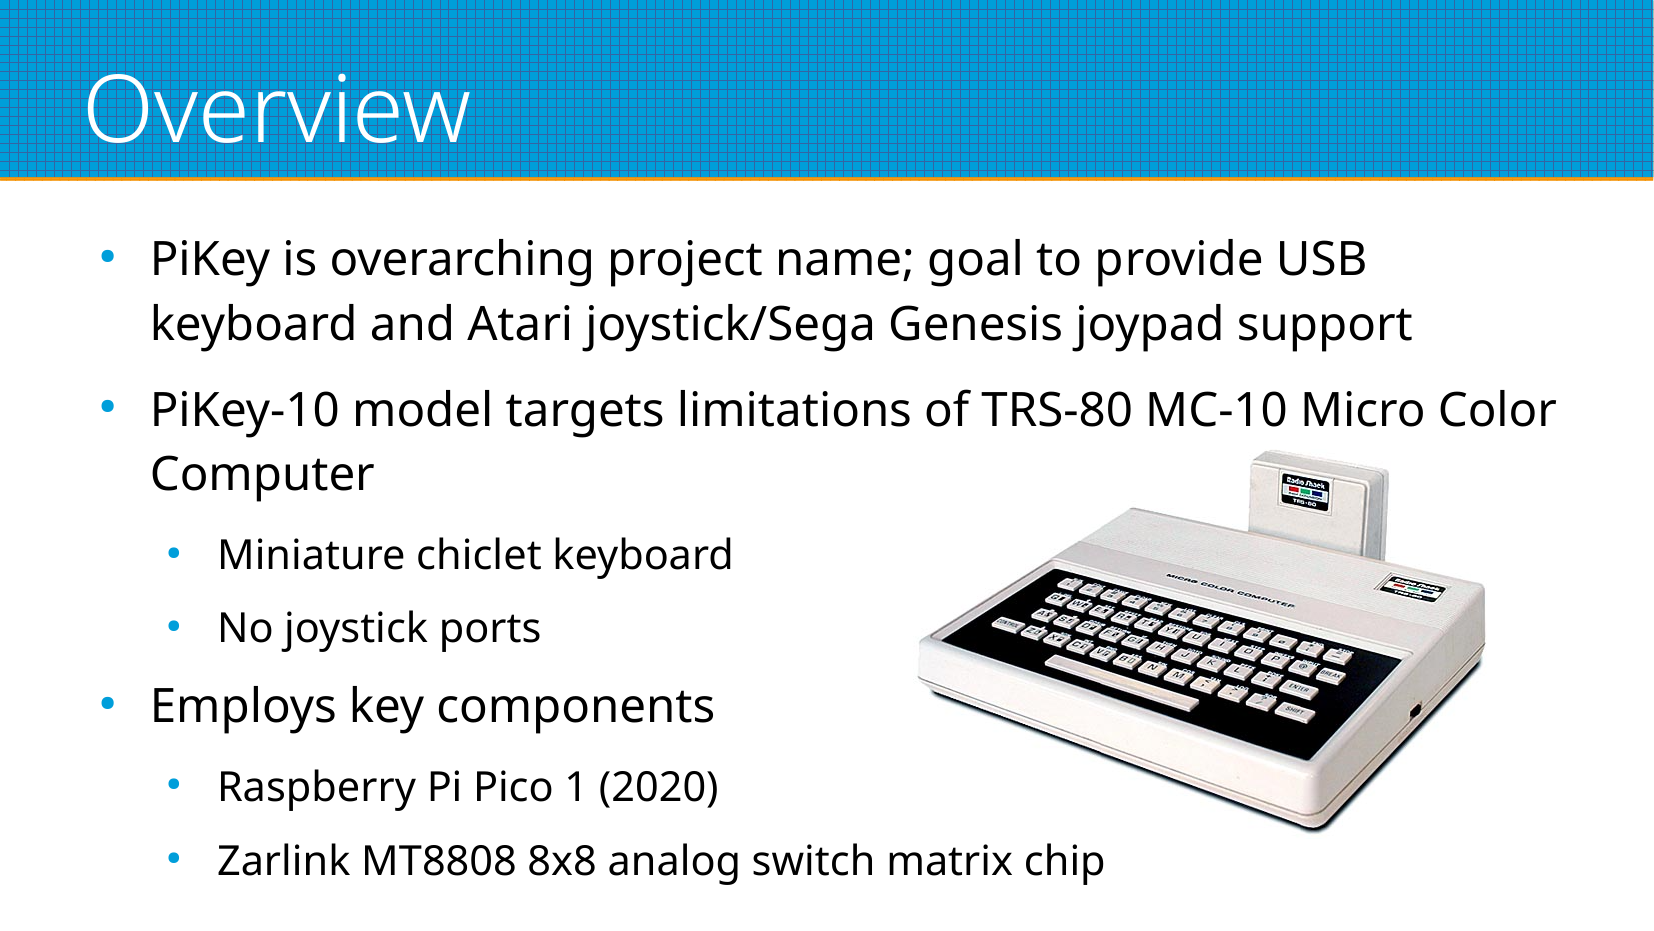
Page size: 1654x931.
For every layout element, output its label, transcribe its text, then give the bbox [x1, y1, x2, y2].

title Overview [82, 14, 1571, 171]
list PiKey is overarching project name; goal to provide USB keyboard and Atari joystick/Sega Genesis joypad support PiKey-10 model targets limitations of TRS-80 MC-10 Micro Color Computer Miniature chiclet keyboard No joystick ports Employs key components Raspberry Pi Pico 1 (2020) Zarlink MT8808 8x8 analog switch matrix chip [82, 225, 1563, 889]
